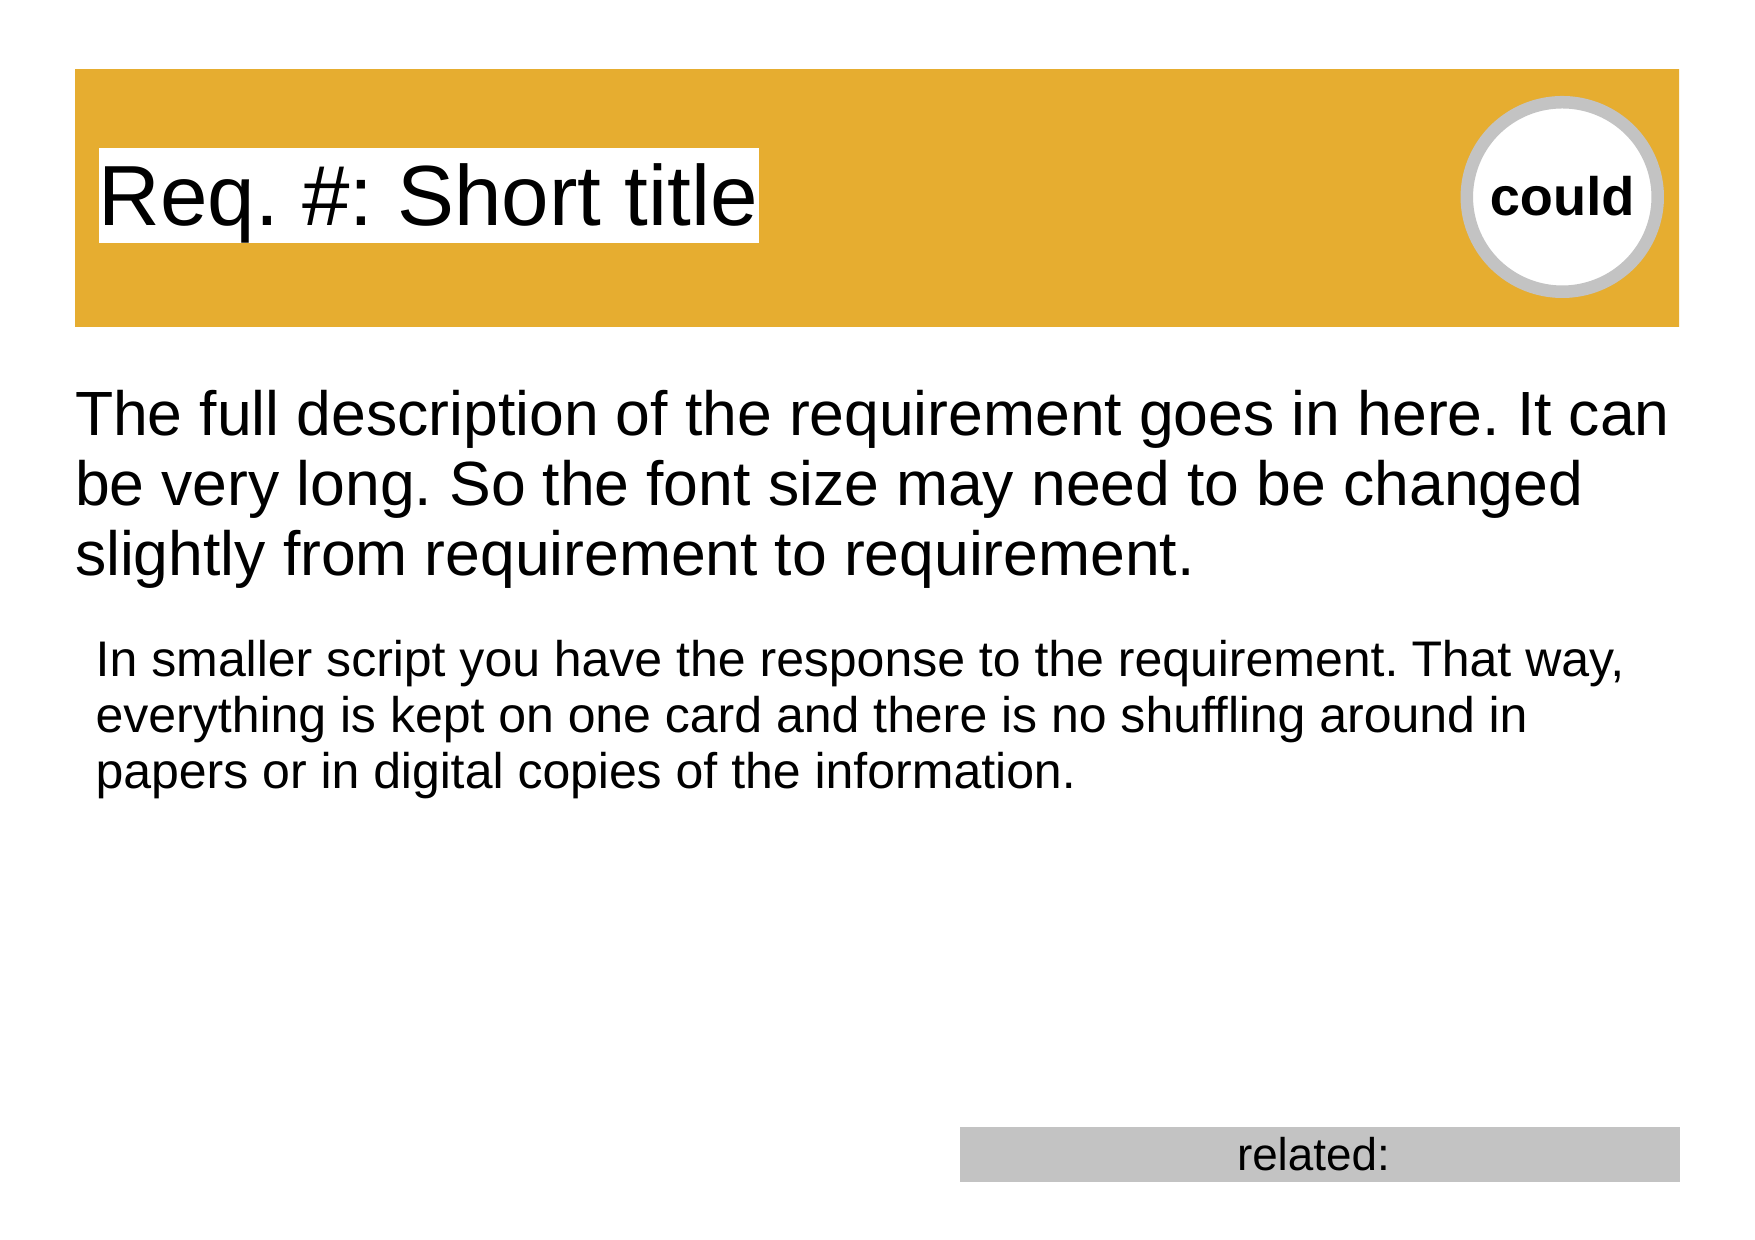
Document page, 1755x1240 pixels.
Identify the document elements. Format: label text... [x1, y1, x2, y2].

text_box In smaller script you have the response to the requirement. That way, everything is kept on one card and there is no shuffling around in papers or in digital copies of the information. [80, 623, 1686, 818]
subtitle The full description of the requirement goes in here. It can be very long. So the font size may need to be changed slightly from requirement to requirement. [75, 343, 1680, 624]
title Req. #: Short title [98, 99, 1434, 292]
text_box could [1466, 102, 1658, 292]
text_box related: [960, 1127, 1680, 1182]
text_box [75, 69, 1680, 327]
